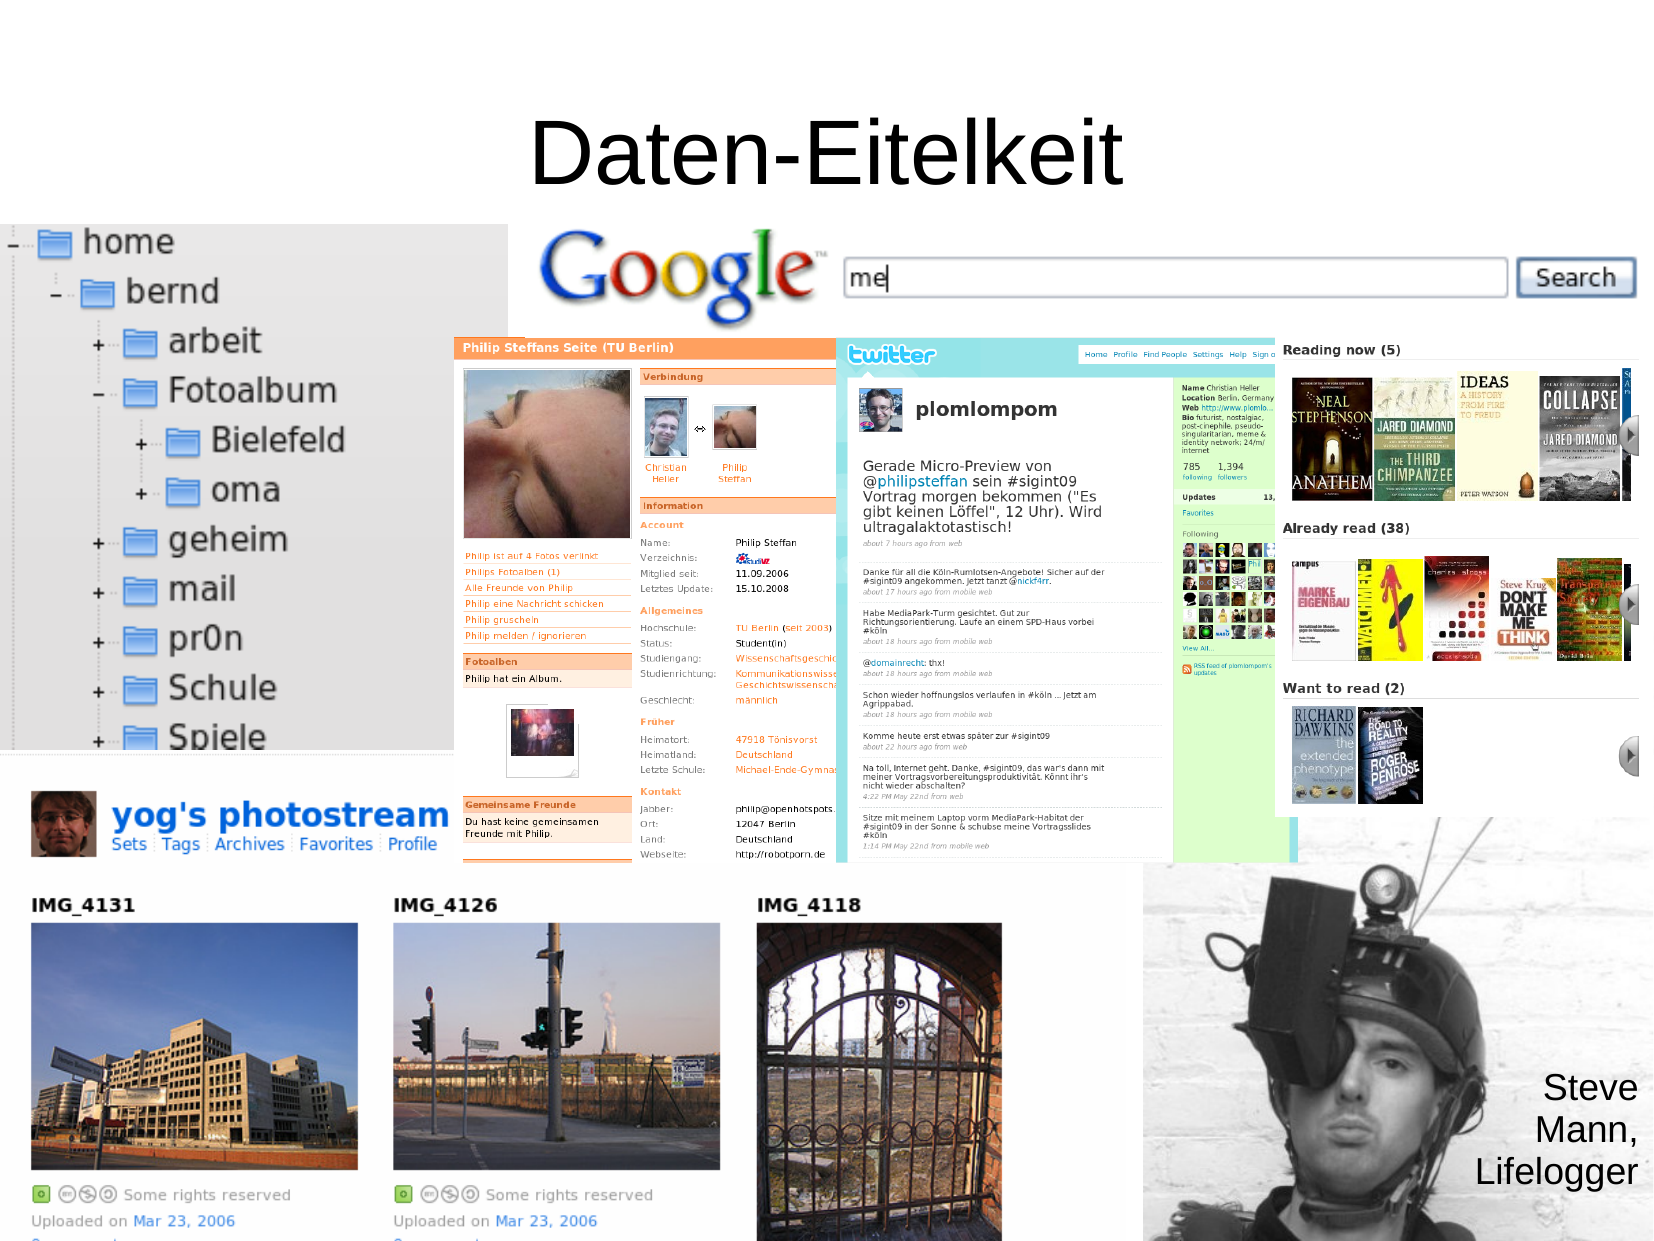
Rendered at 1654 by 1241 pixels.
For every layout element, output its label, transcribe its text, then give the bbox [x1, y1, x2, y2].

text_box Steve Mann, Lifelogger [1459, 1059, 1654, 1201]
picture [0, 216, 1654, 1241]
title Daten-Eitelkeit [82, 49, 1571, 257]
